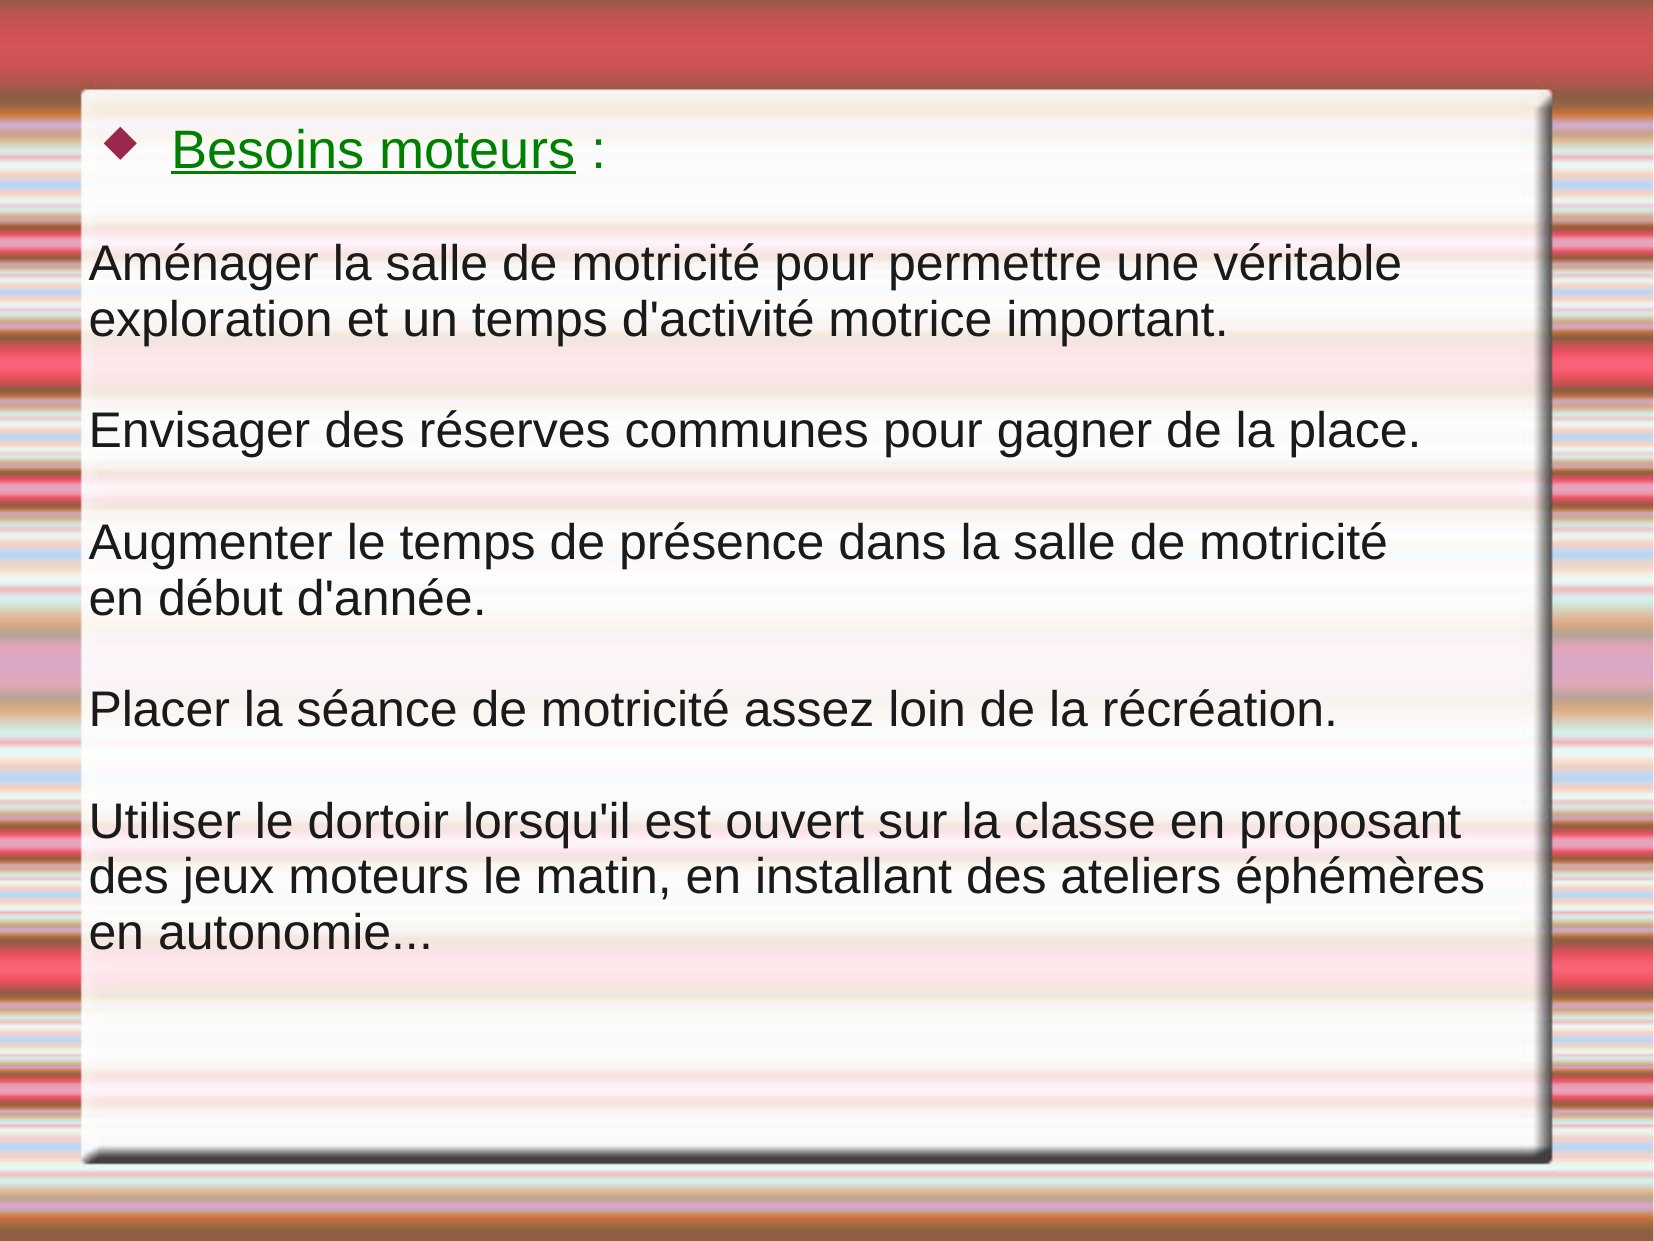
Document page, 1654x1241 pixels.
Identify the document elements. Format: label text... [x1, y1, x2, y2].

list Besoins moteurs : Aménager la salle de motricité pour permettre une véritable exploration et un temps d'activité motrice important. Envisager des réserves communes pour gagner de la place. Augmenter le temps de présence dans la salle de motricité en début d'année. Placer la séance de motricité assez loin de la récréation. Utiliser le dortoir lorsqu'il est ouvert sur la classe en proposant des jeux moteurs le matin, en installant des ateliers éphémères en autonomie... [88, 91, 1625, 1241]
picture [0, 0, 1654, 1241]
